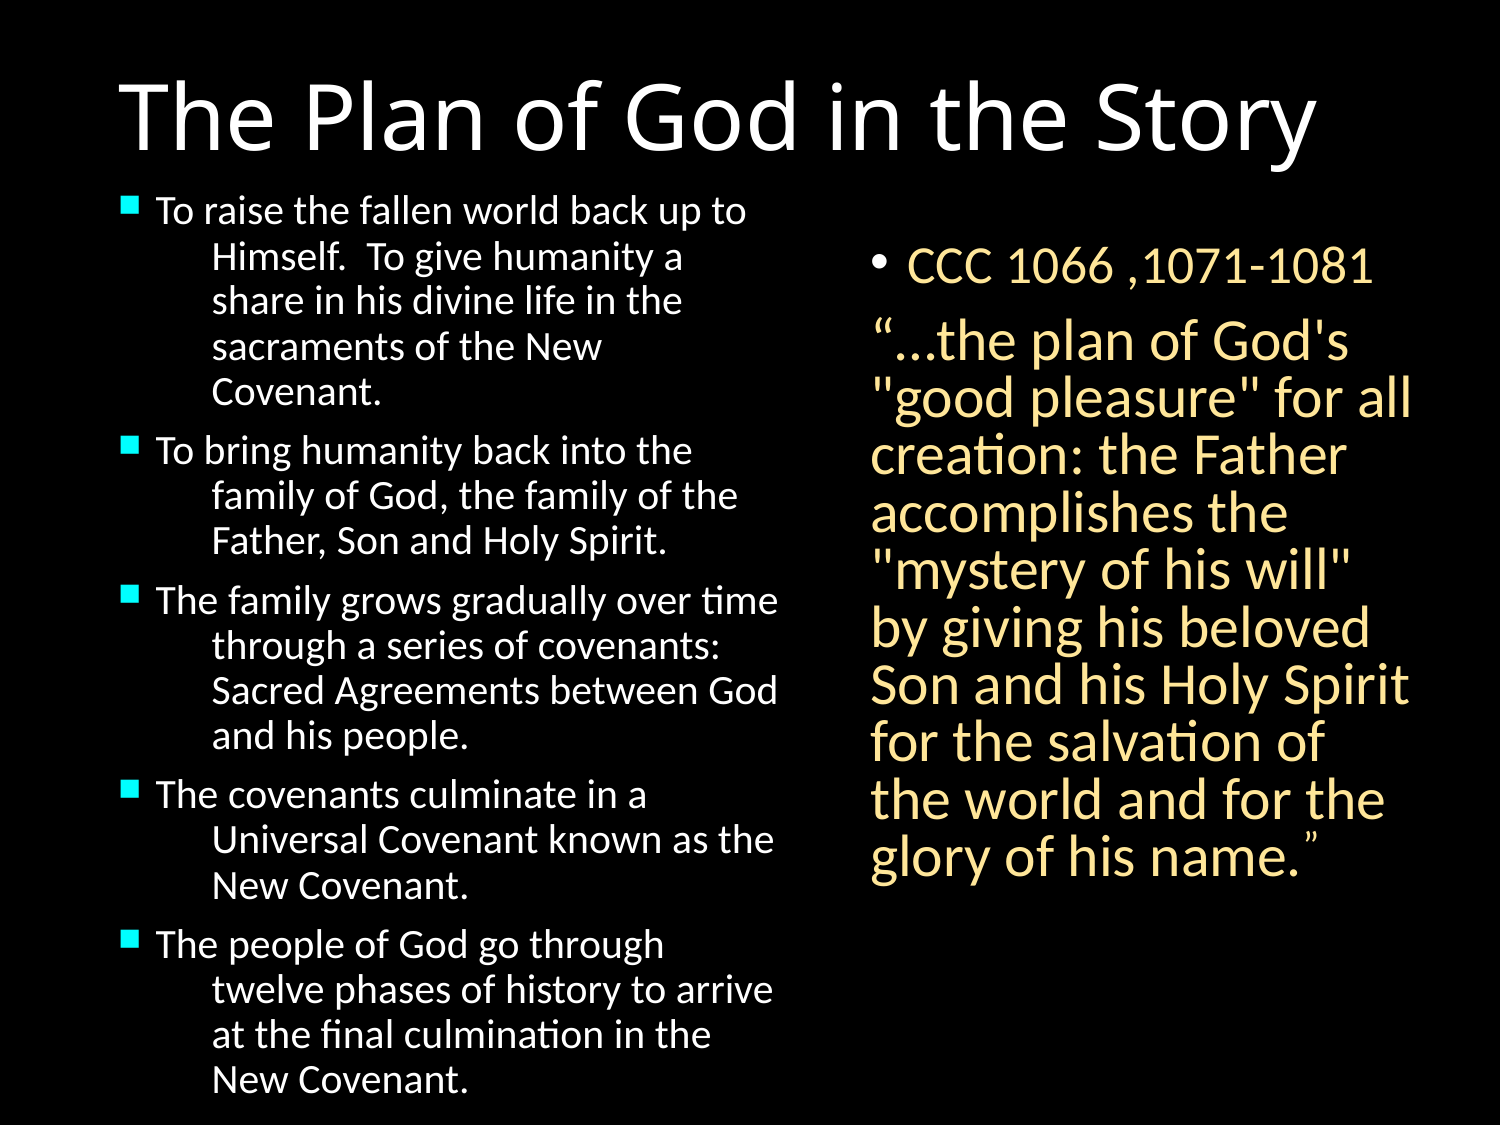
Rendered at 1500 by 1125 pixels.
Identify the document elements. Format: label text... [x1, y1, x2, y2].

title The Plan of God in the Story [103, 59, 1397, 278]
list To raise the fallen world back up to Himself. To give humanity a share in his divine life in the sacraments of the New Covenant. To bring humanity back into the family of God, the family of the Father, Son and Holy Spirit. The family grows gradually over time through a series of covenants: Sacred Agreements between God and his people. The covenants culminate in a Universal Covenant known as the New Covenant. The people of God go through twelve phases of history to arrive at the final culmination in the New Covenant. [103, 181, 795, 1125]
list CCC 1066 ,1071-1081 “…the plan of God's "good pleasure" for all creation: the Father accomplishes the "mystery of his will" by giving his beloved Son and his Holy Spirit for the salvation of the world and for the glory of his name.” [855, 234, 1435, 1046]
